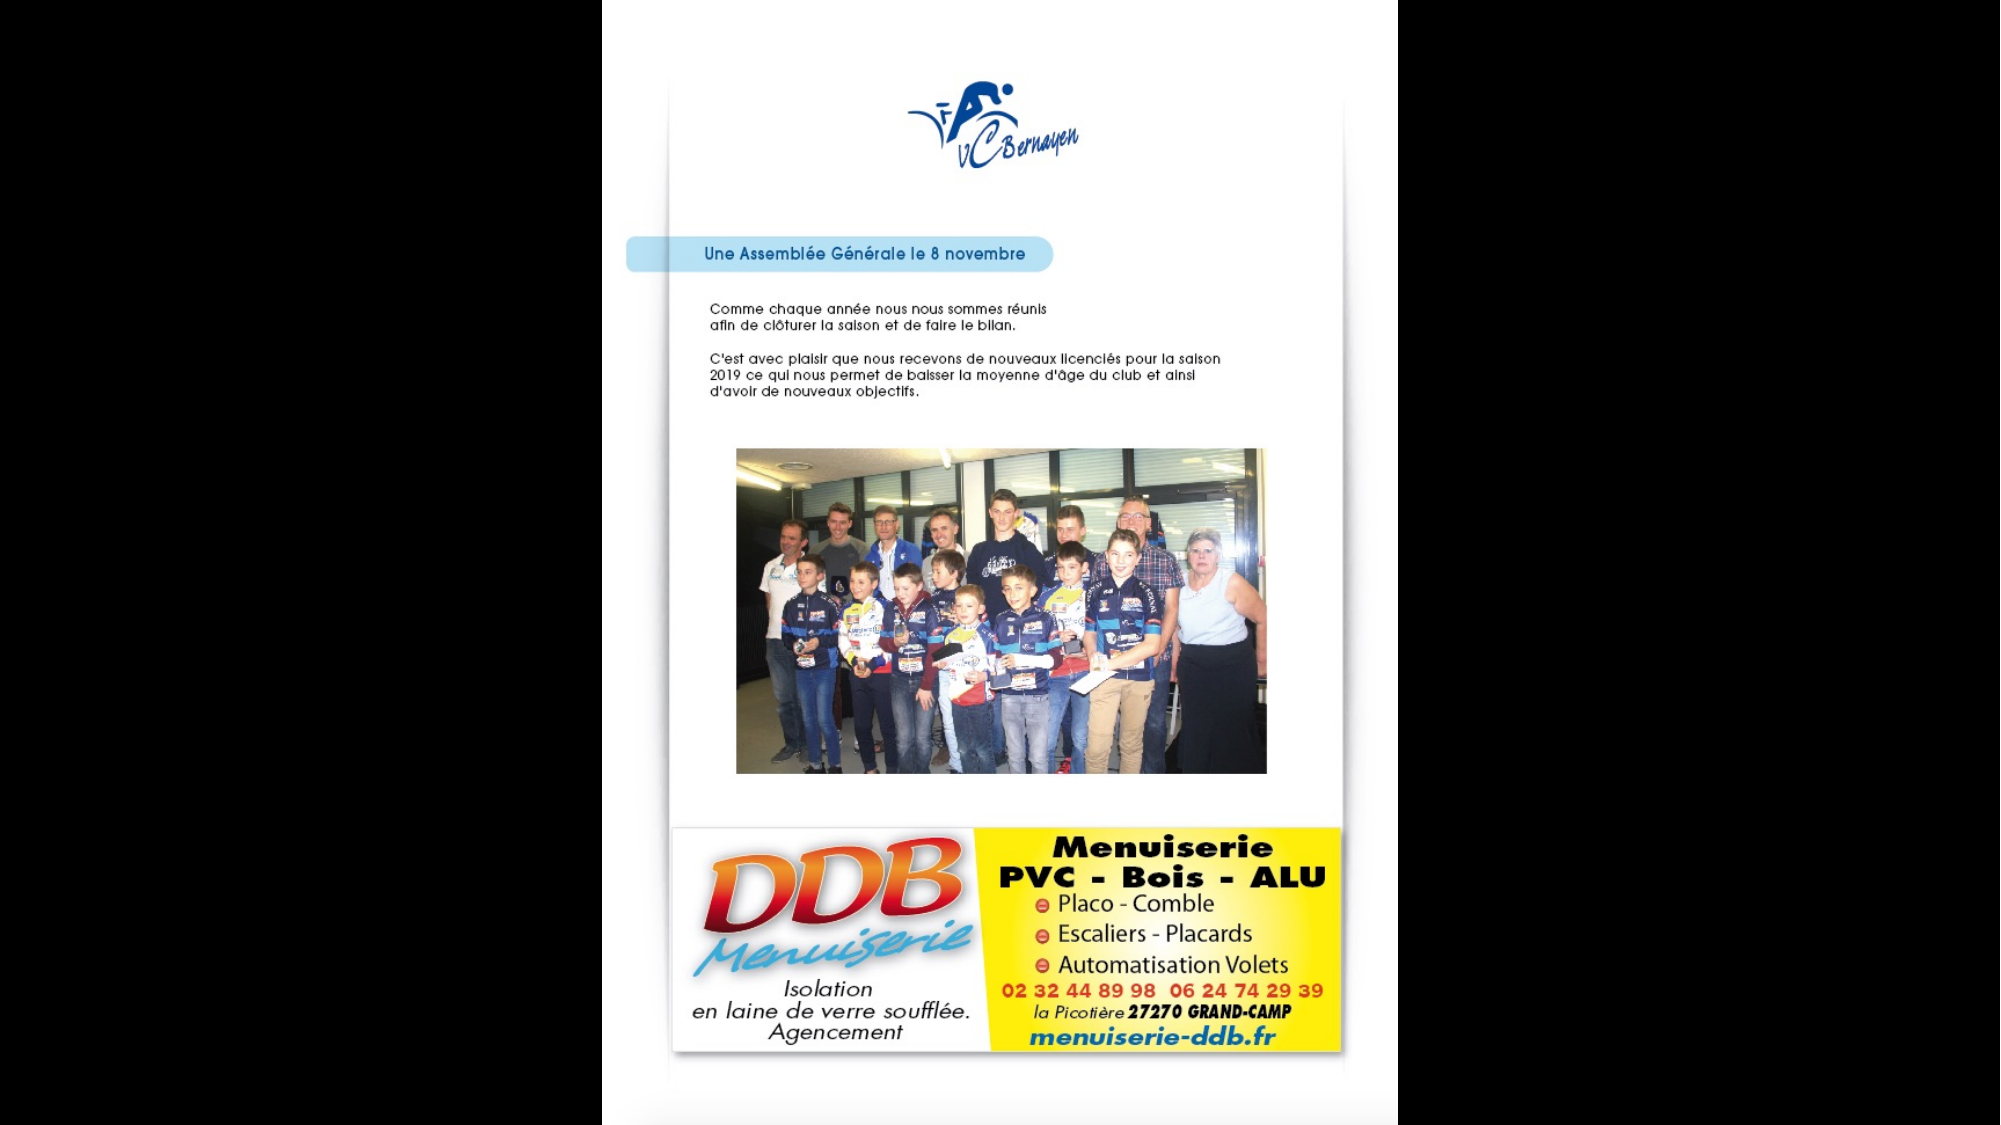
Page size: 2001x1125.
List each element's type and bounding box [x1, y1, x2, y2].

picture [602, 0, 1398, 1125]
